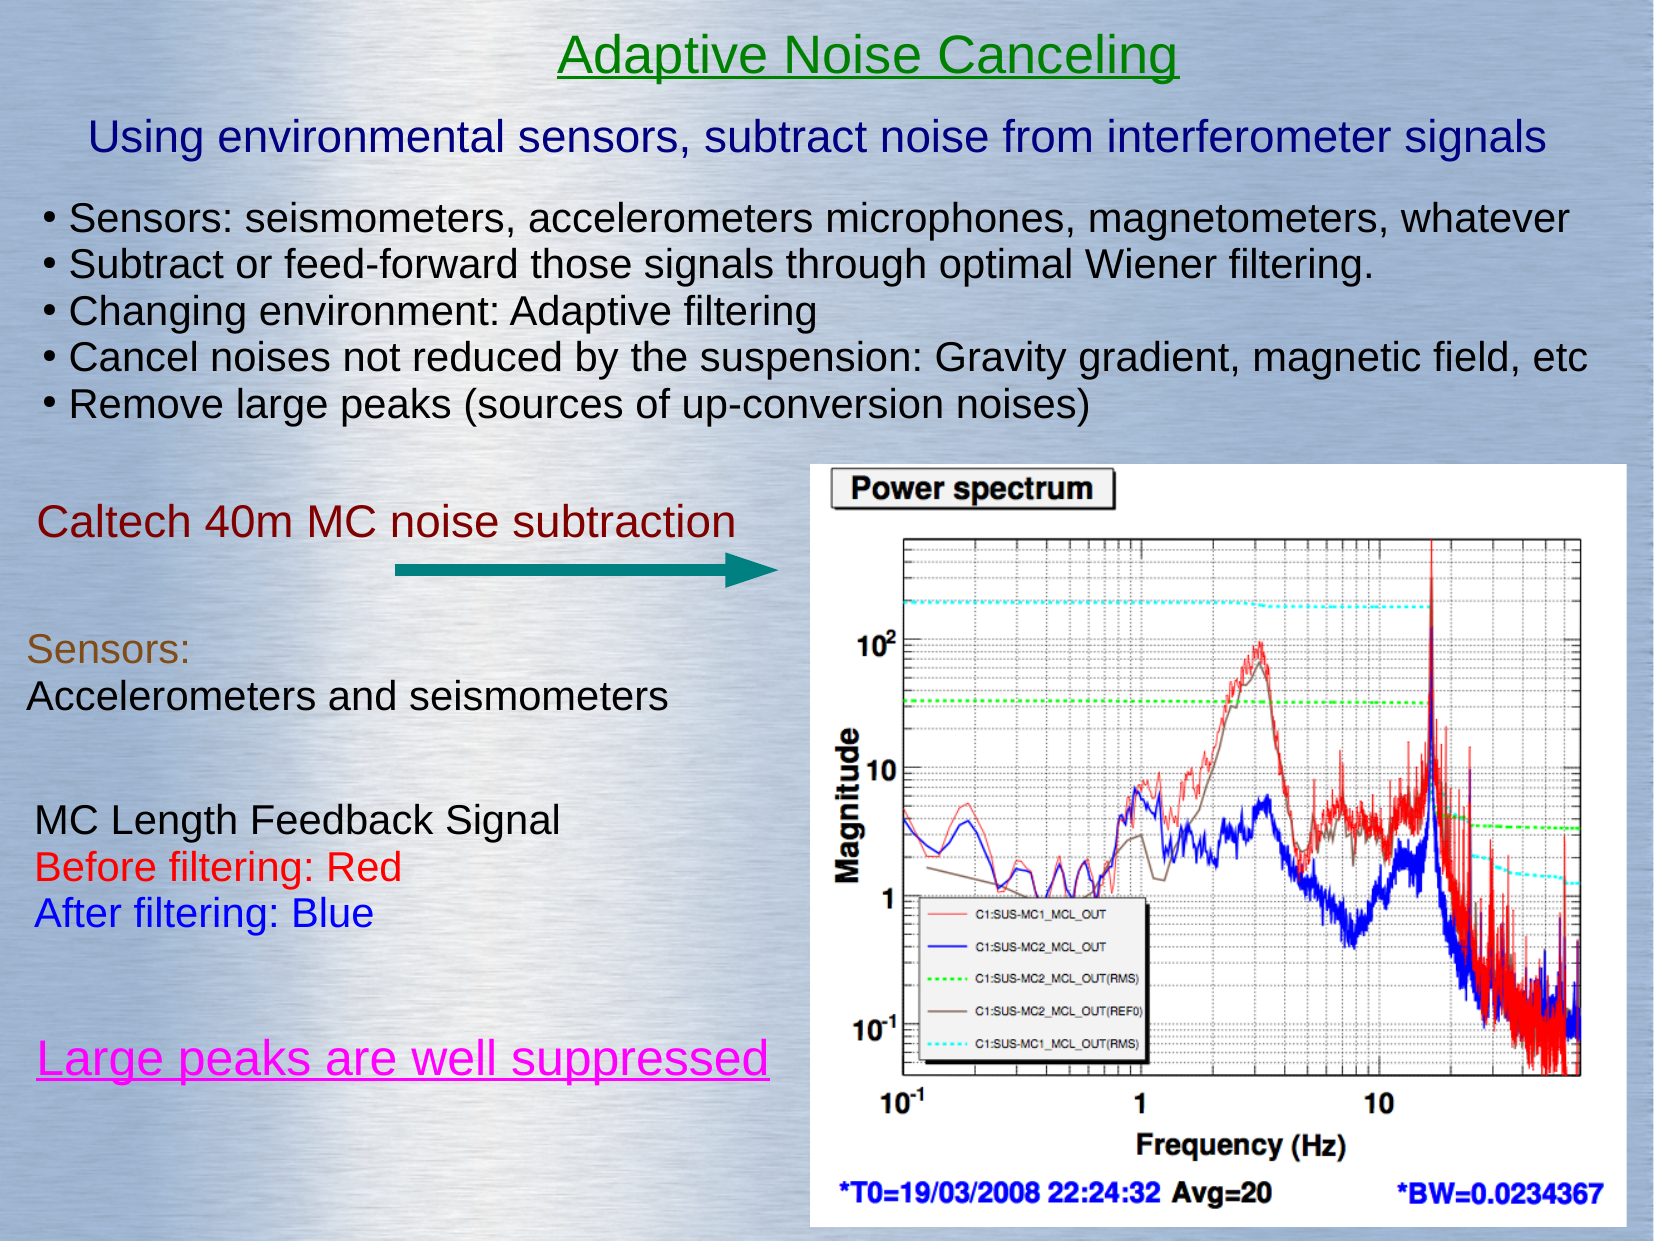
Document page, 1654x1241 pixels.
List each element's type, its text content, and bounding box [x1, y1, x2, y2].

picture [0, 0, 1654, 1241]
text_box Sensors: Accelerometers and seismometers [11, 618, 685, 727]
text_box Large peaks are well suppressed [21, 1022, 785, 1121]
text_box MC Length Feedback Signal Before filtering: Red After filtering: Blue [19, 789, 577, 945]
text_box Adaptive Noise Canceling [539, 14, 1198, 96]
text_box Sensors: seismometers, accelerometers microphones, magnetometers, whatever Subtract or feed-forward those signals through optimal Wiener filtering. Changing environment: Adaptive filtering Cancel noises not reduced by the suspension: Gravity gradient, magnetic field, etc Remove large peaks (sources of up-conversion noises) [27, 187, 1634, 435]
text_box Using environmental sensors, subtract noise from interferometer signals [72, 103, 1564, 170]
text_box Caltech 40m MC noise subtraction [21, 488, 753, 555]
